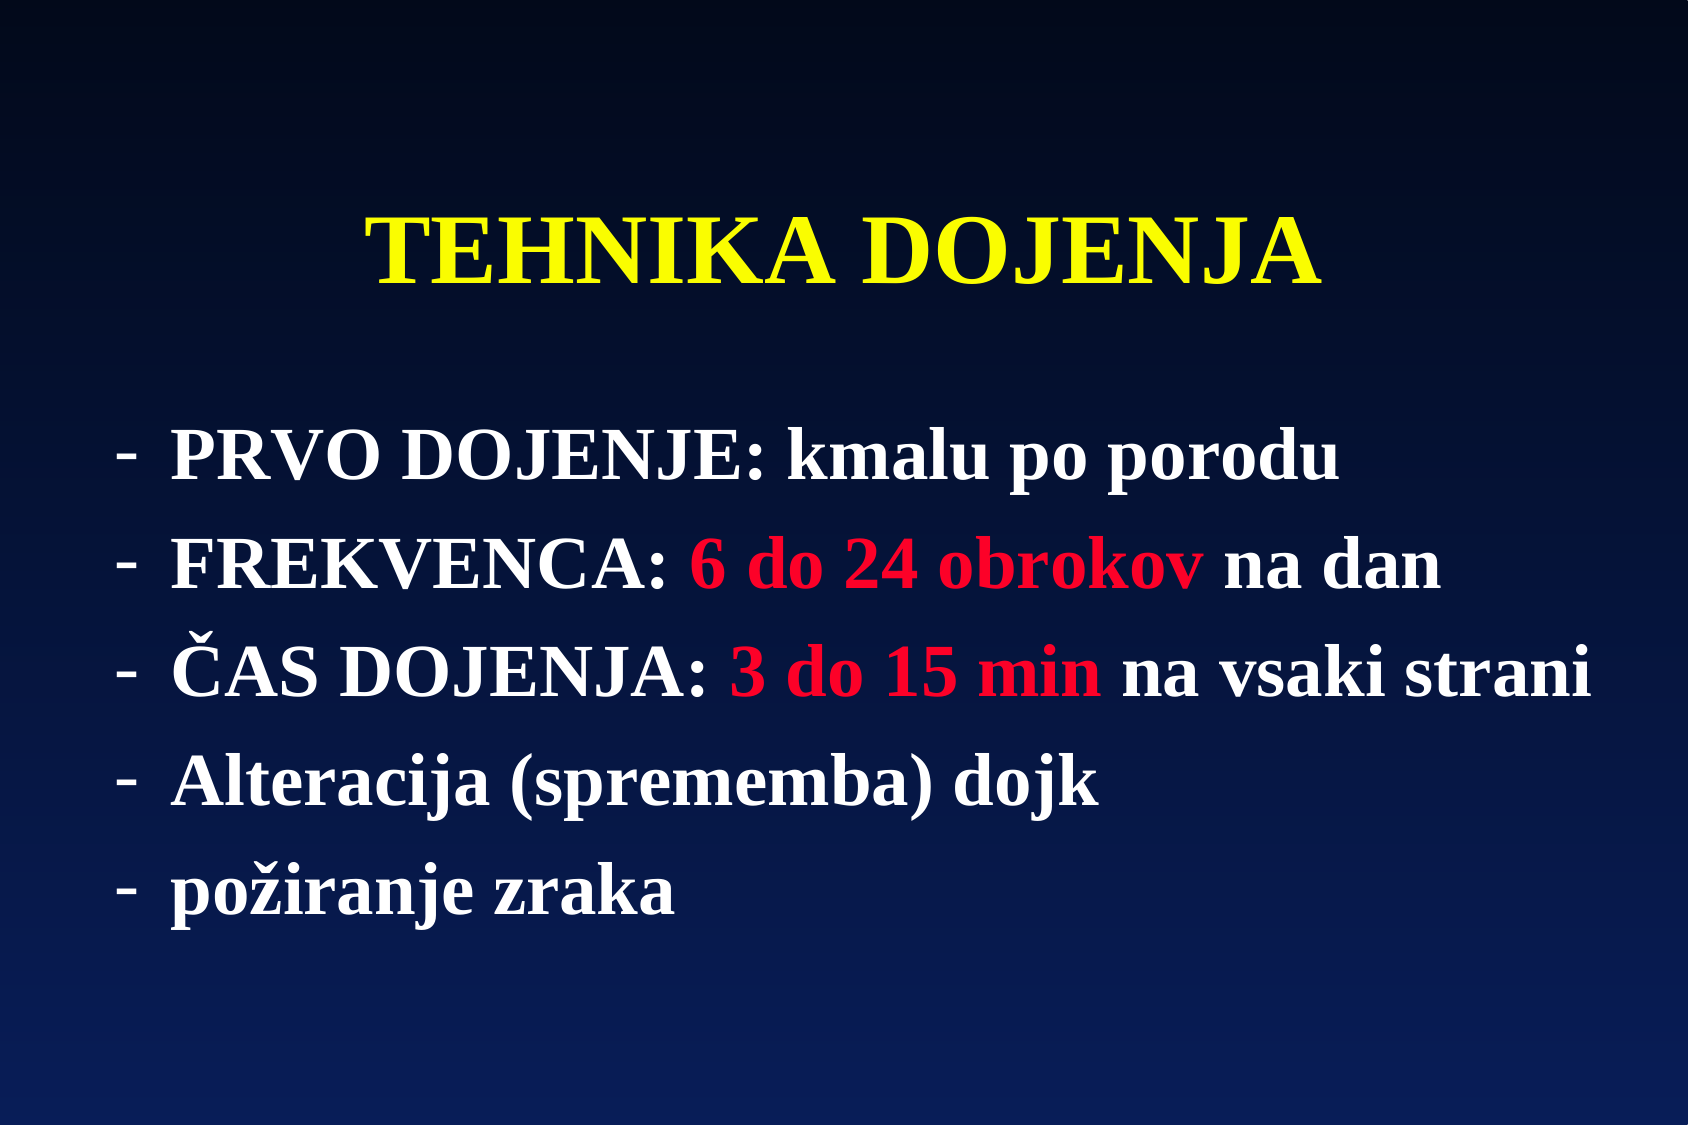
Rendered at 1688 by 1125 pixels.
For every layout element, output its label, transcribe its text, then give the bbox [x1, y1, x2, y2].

list PRVO DOJENJE: kmalu po porodu FREKVENCA: 6 do 24 obrokov na dan ČAS DOJENJA: 3 do 15 min na vsaki strani Alteracija (sprememba) dojk požiranje zraka [99, 397, 1635, 965]
title TEHNIKA DOJENJA [0, 148, 1688, 339]
